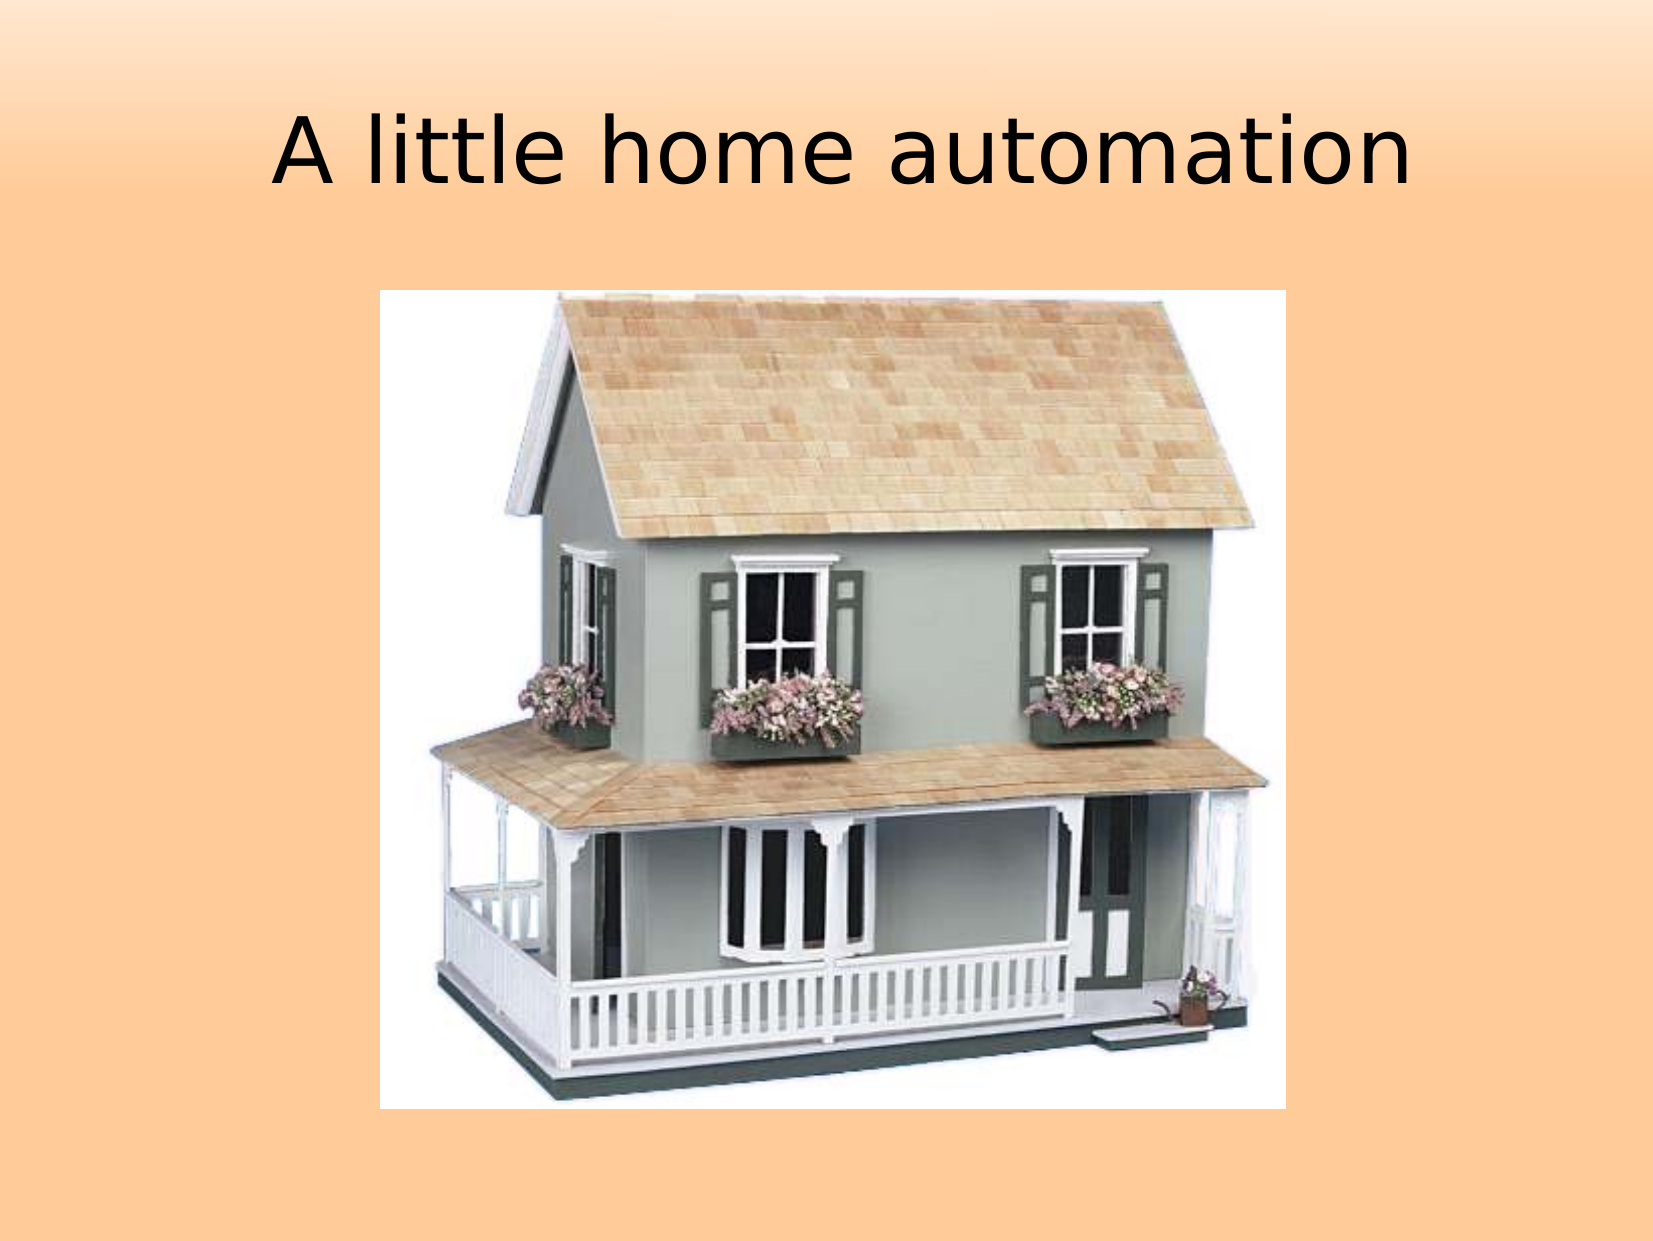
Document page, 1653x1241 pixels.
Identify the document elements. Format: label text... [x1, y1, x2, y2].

title A little home automation [82, 49, 1570, 257]
picture [0, 0, 1653, 188]
chart [82, 290, 1570, 1109]
